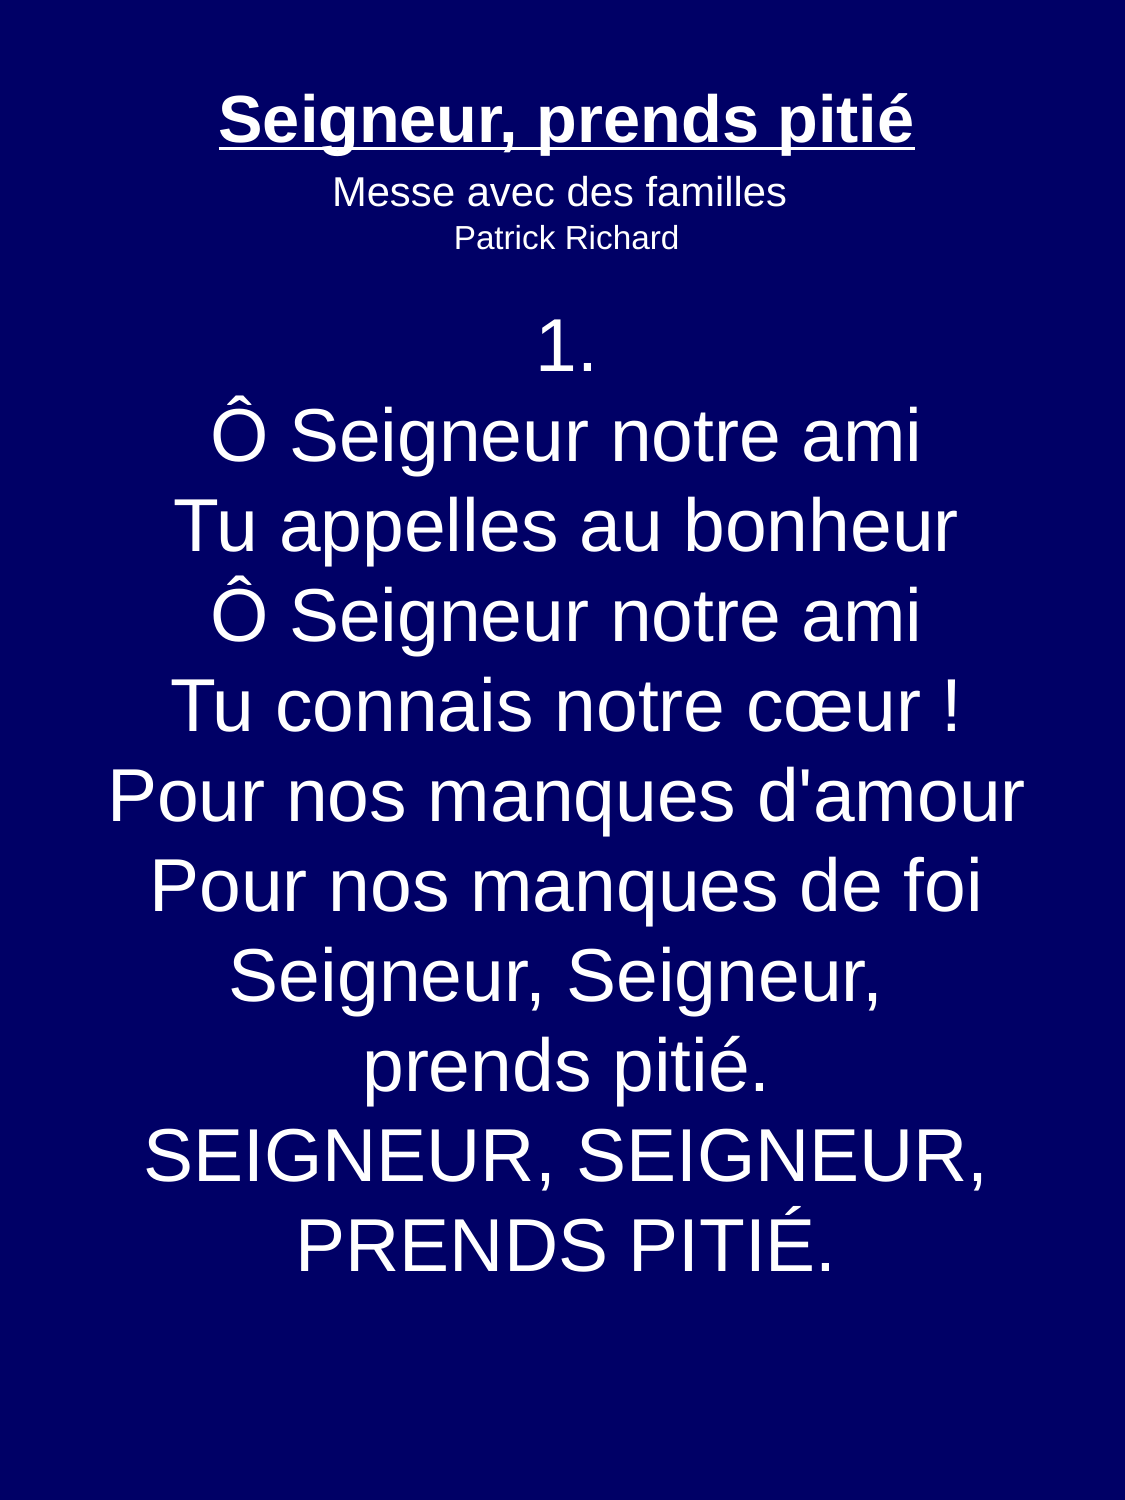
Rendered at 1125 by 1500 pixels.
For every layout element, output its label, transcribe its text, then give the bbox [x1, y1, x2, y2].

text_box Seigneur, prends pitié Messe avec des familles Patrick Richard 1. Ô Seigneur notre ami Tu appelles au bonheur Ô Seigneur notre ami Tu connais notre cœur ! Pour nos manques d'amour Pour nos manques de foi Seigneur, Seigneur, prends pitié. SEIGNEUR, SEIGNEUR, PRENDS PITIÉ. [46, 47, 1087, 1406]
